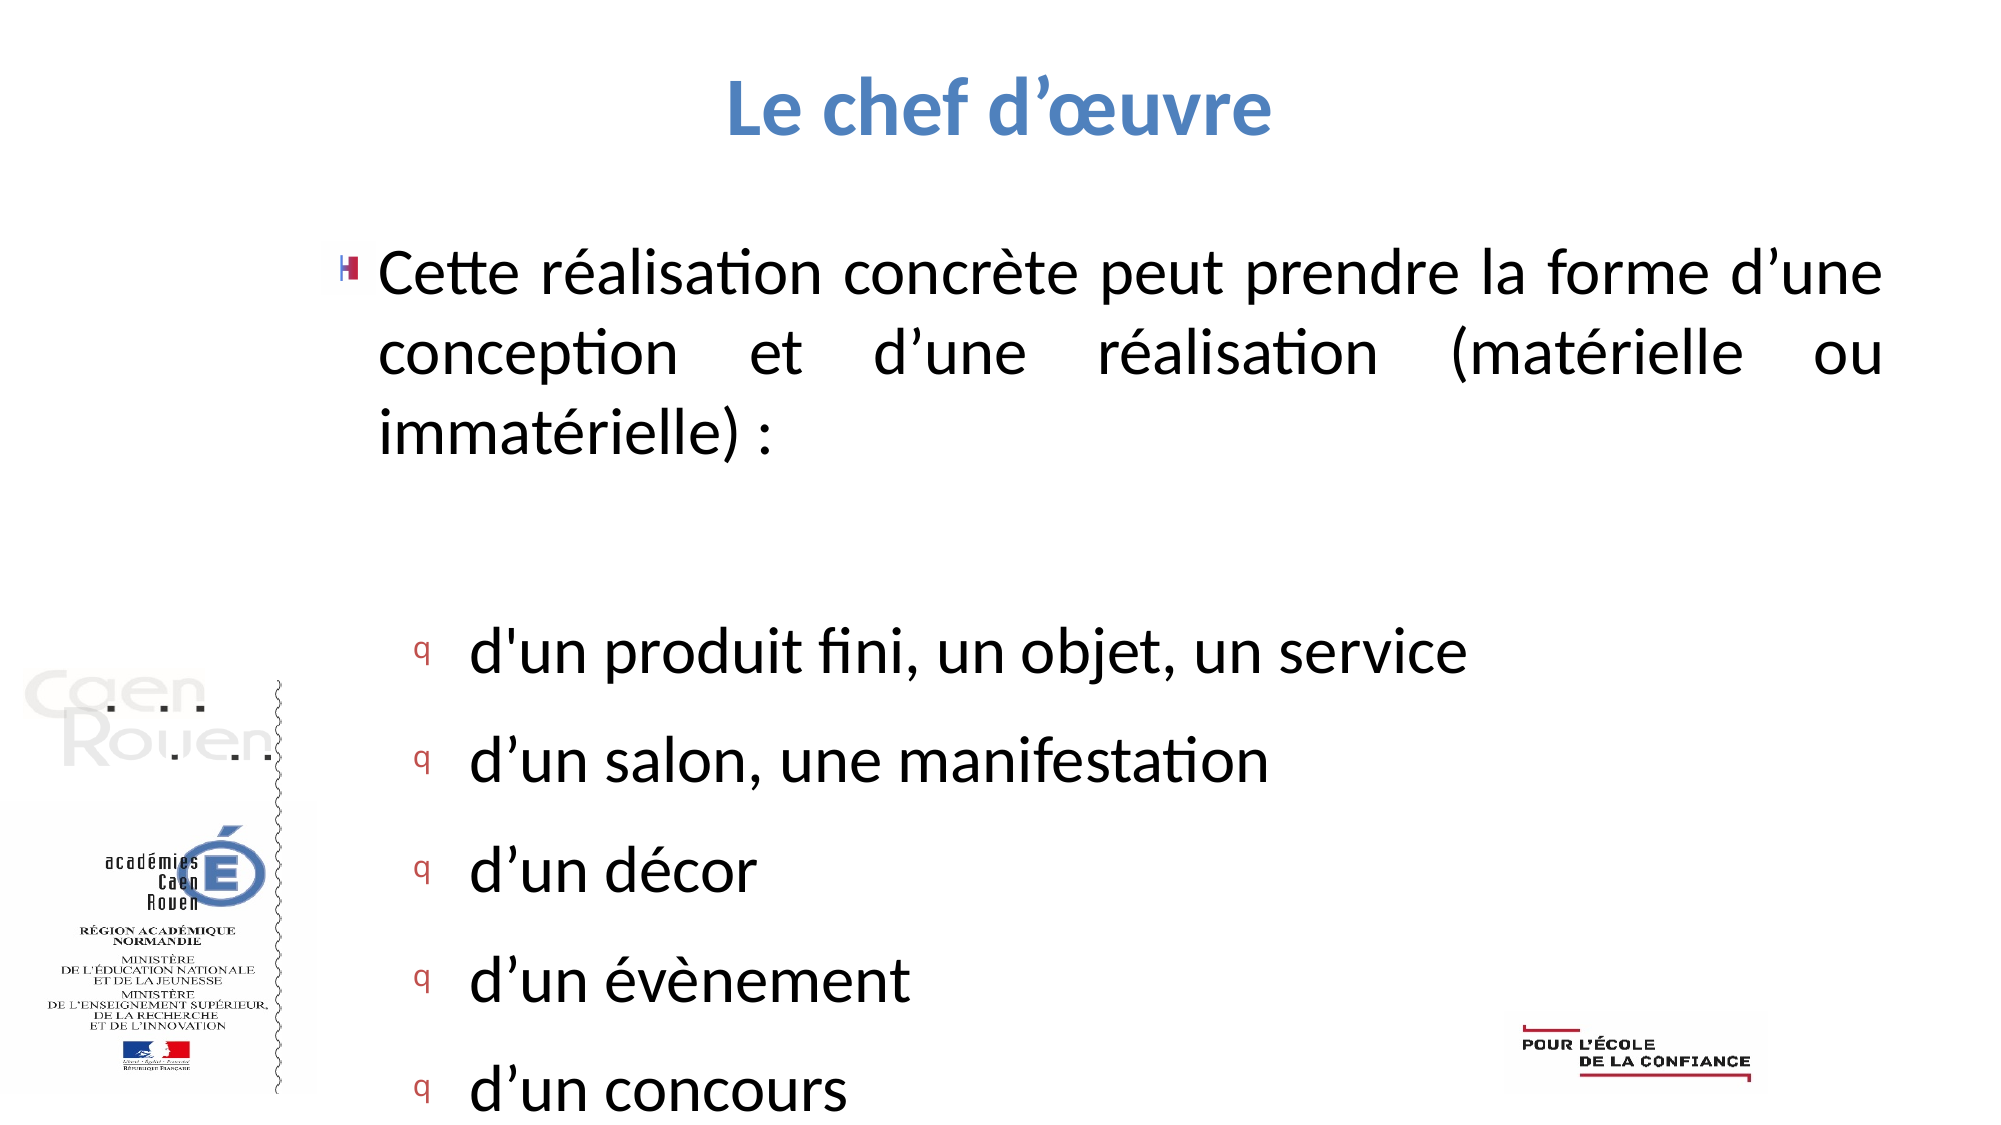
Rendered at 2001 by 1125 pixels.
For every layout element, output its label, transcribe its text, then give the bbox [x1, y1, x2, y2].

picture [0, 680, 317, 1094]
title Le chef d’œuvre [99, 45, 1900, 233]
list Cette réalisation concrète peut prendre la forme d’une conception et d’une réalisation (matérielle ou immatérielle) : d'un produit fini, un objet, un service d’un salon, une manifestation d’un décor d’un évènement d’un concours d’une entreprise virtuelle …. dépend de l’environnement [307, 220, 1900, 1005]
picture [1504, 1011, 1768, 1094]
picture [23, 668, 271, 766]
